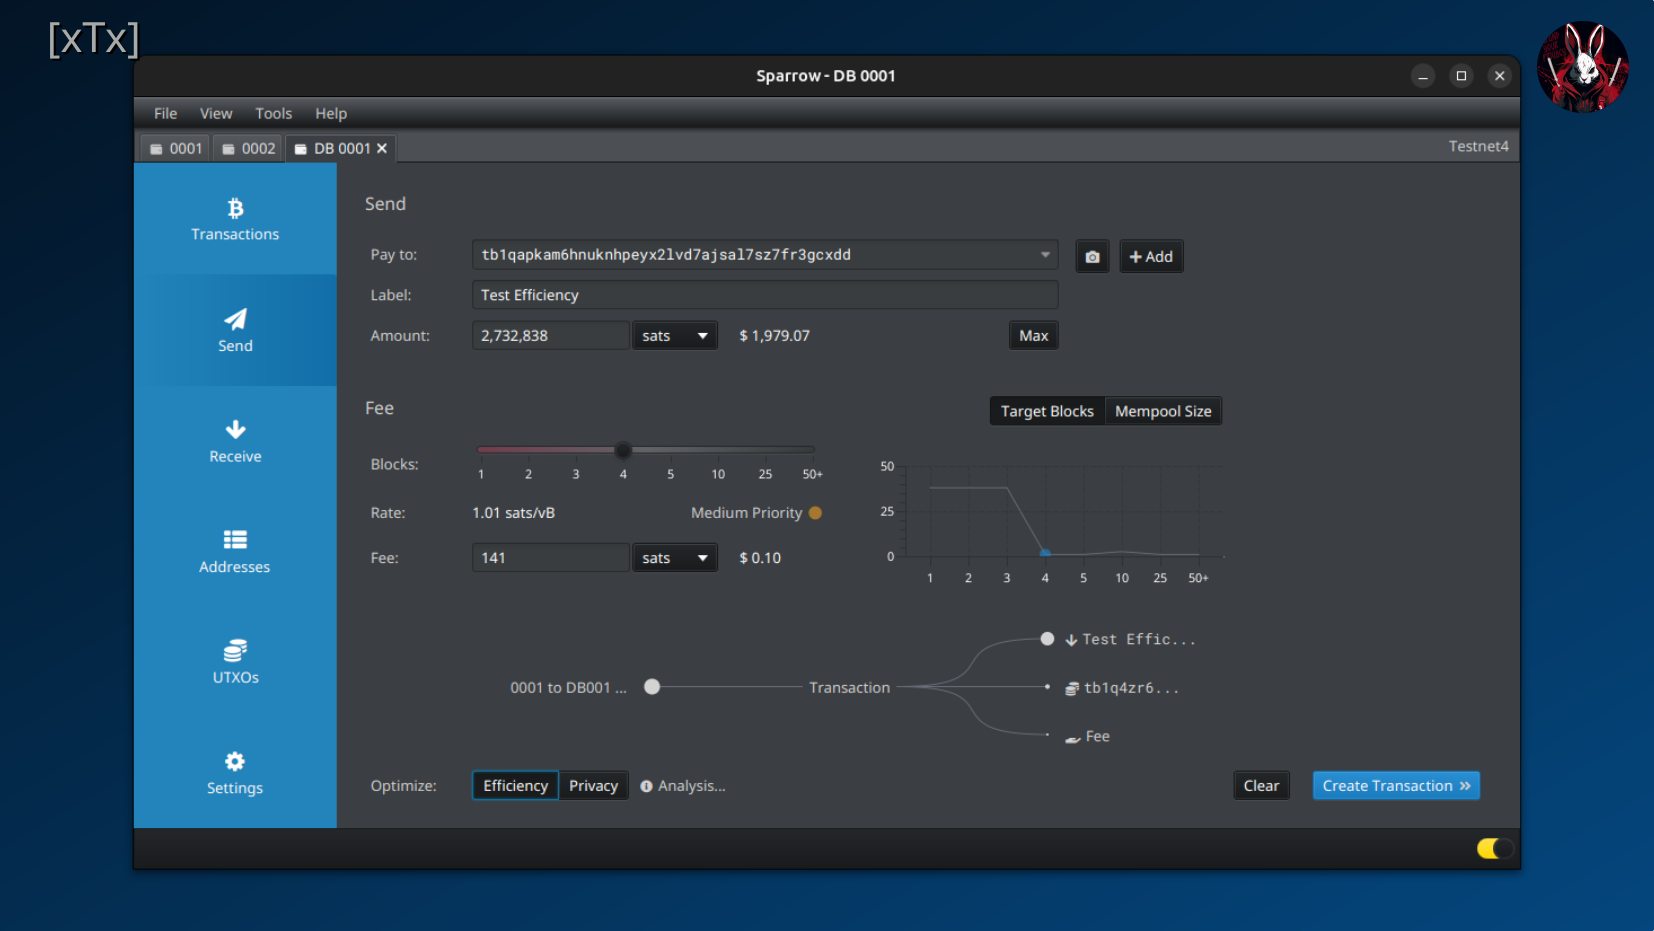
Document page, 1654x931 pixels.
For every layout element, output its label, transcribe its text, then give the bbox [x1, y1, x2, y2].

picture [1537, 21, 1629, 113]
picture [118, 42, 1536, 888]
text_box [xTx] [0, 0, 188, 76]
